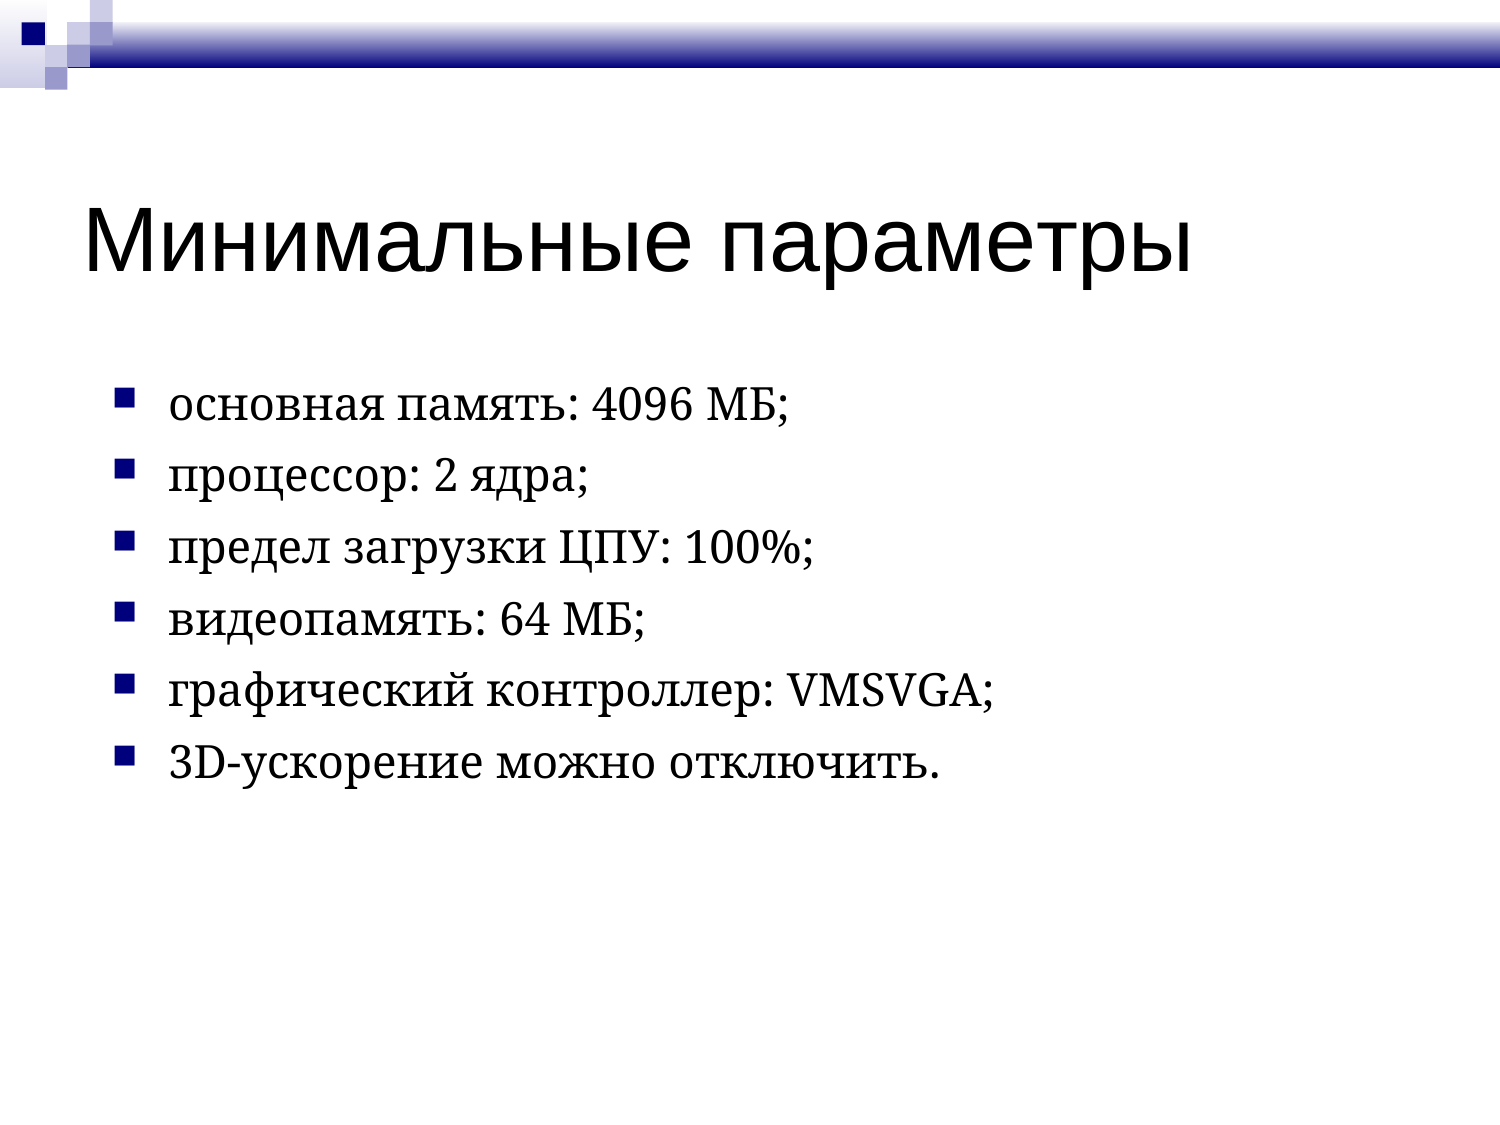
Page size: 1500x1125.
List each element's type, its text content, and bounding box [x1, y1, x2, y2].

list основная память: 4096 МБ; процессор: 2 ядра; предел загрузки ЦПУ: 100%; видеопамять: 64 МБ; графический контроллер: VMSVGA; 3D-ускорение можно отключить. [96, 295, 1447, 1102]
title Минимальные параметры [67, 99, 1418, 325]
